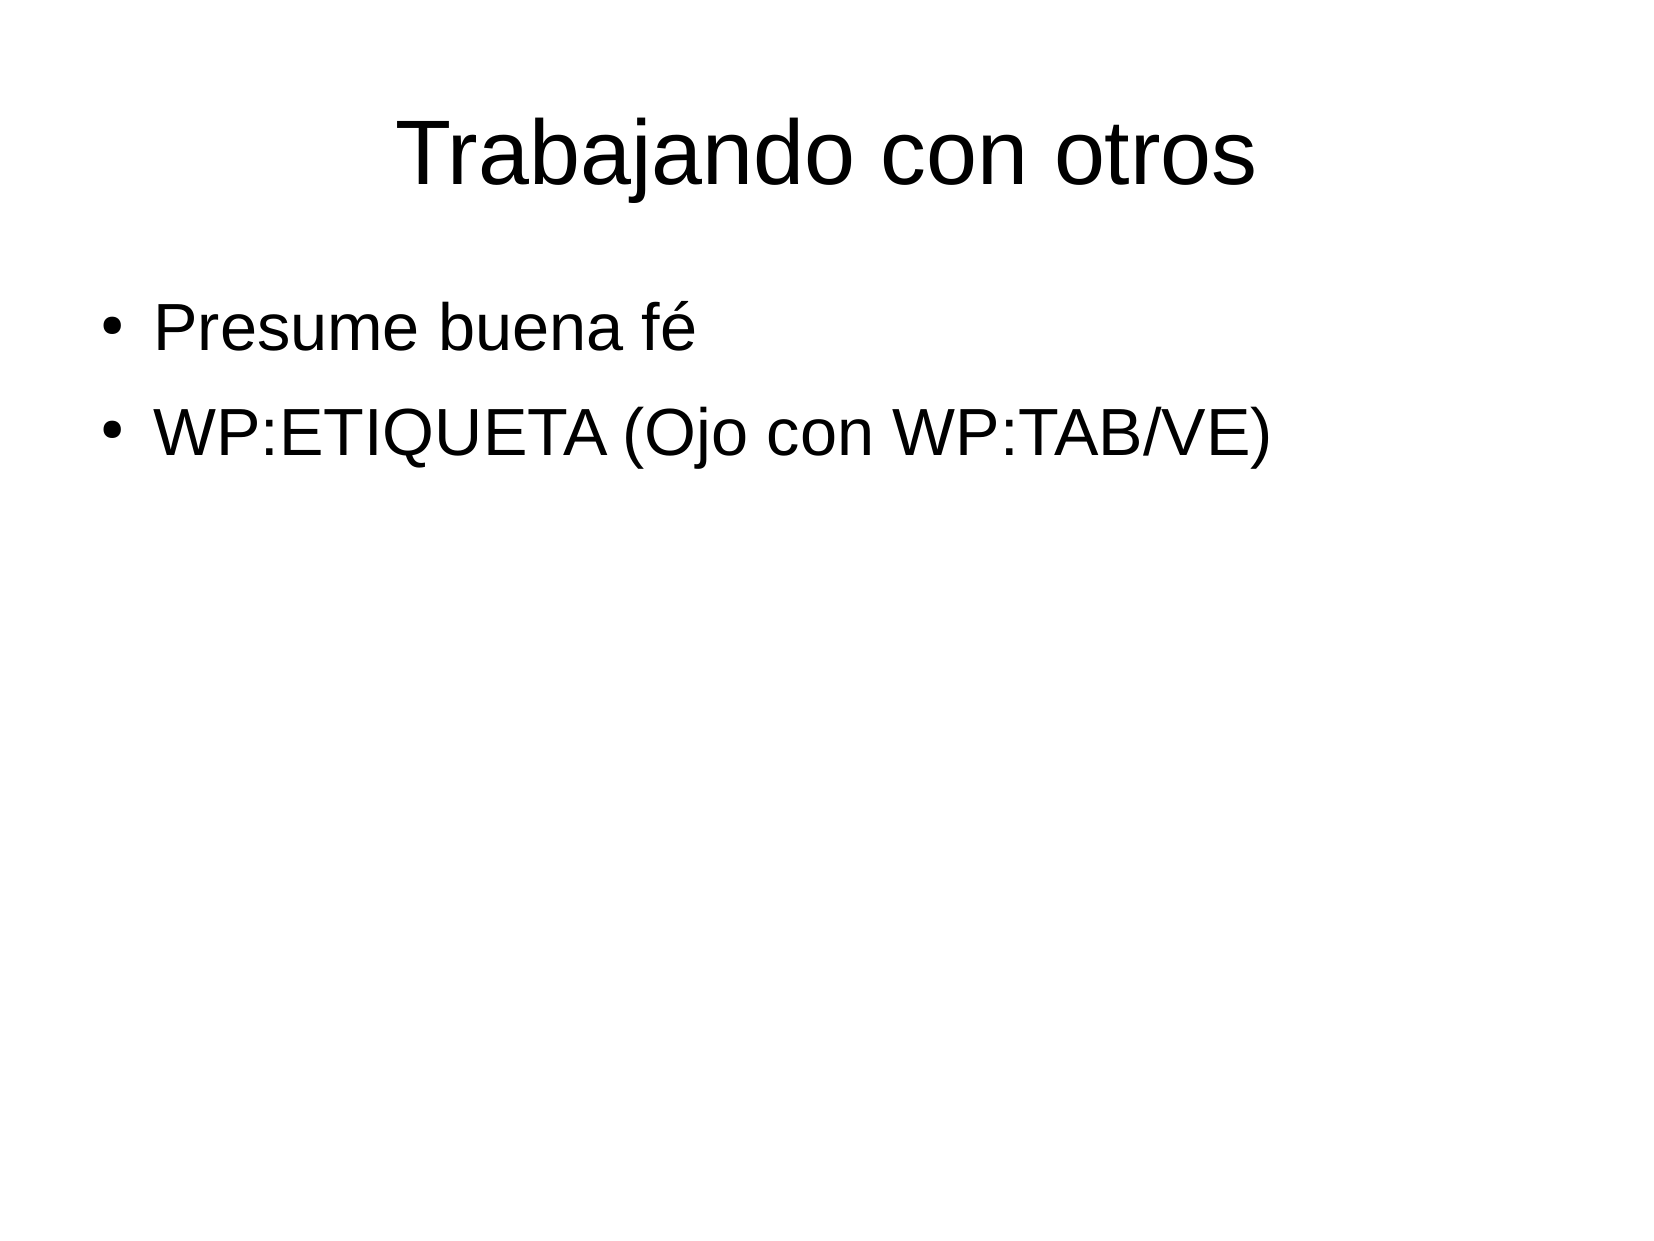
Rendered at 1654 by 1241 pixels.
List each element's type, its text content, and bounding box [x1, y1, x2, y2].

list Presume buena fé WP:ETIQUETA (Ojo con WP:TAB/VE) [82, 290, 1571, 1109]
title Trabajando con otros [82, 56, 1571, 250]
